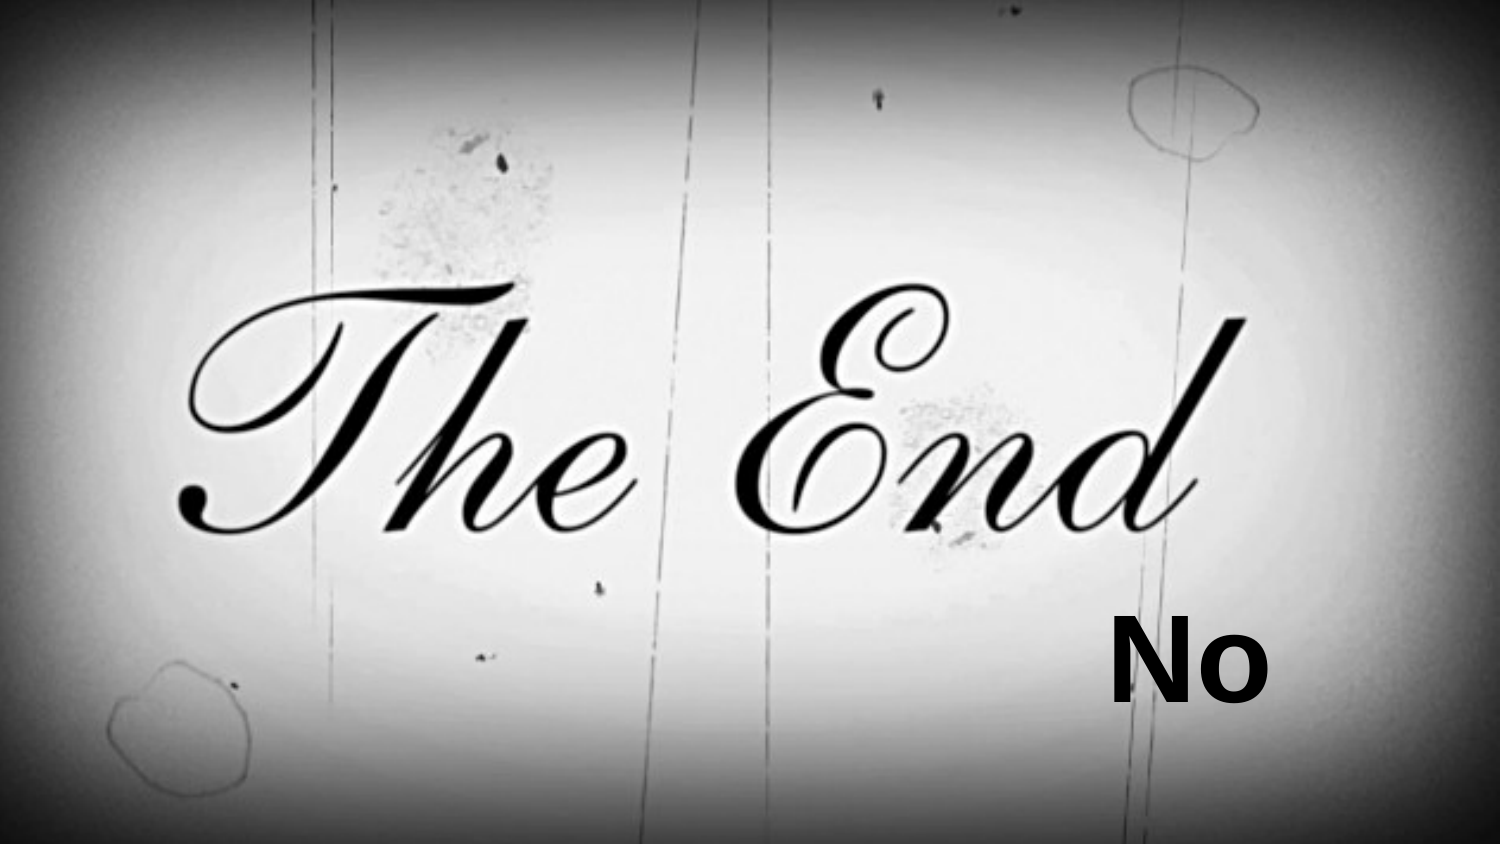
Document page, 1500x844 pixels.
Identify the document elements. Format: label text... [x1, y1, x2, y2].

text_box No [1091, 562, 1373, 733]
picture [0, 0, 1500, 844]
